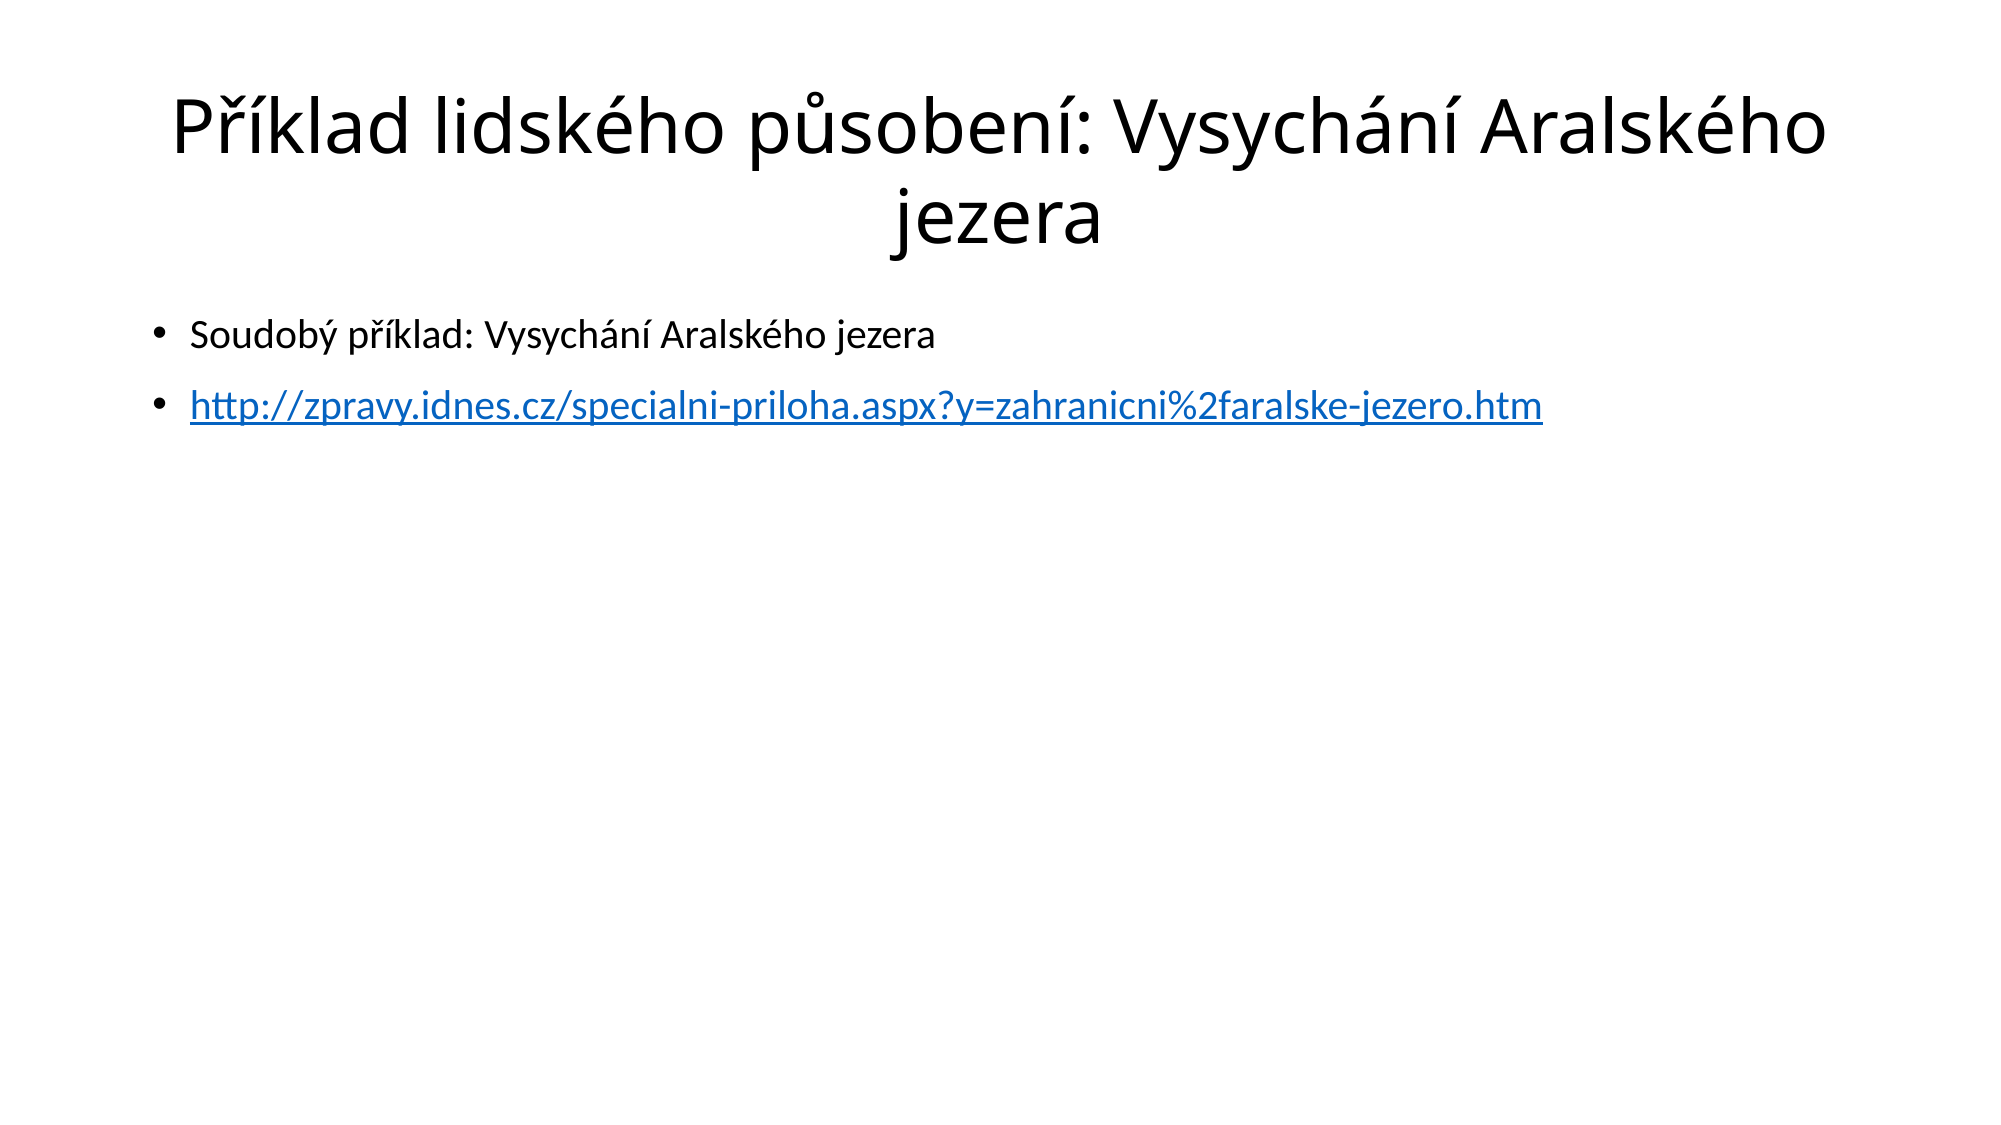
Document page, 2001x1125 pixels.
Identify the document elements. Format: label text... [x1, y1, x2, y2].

list Soudobý příklad: Vysychání Aralského jezera http://zpravy.idnes.cz/specialni-priloha.aspx?y=zahranicni%2faralske-jezero.htm [137, 299, 1863, 1014]
title Příklad lidského působení: Vysychání Aralského jezera [137, 59, 1863, 278]
